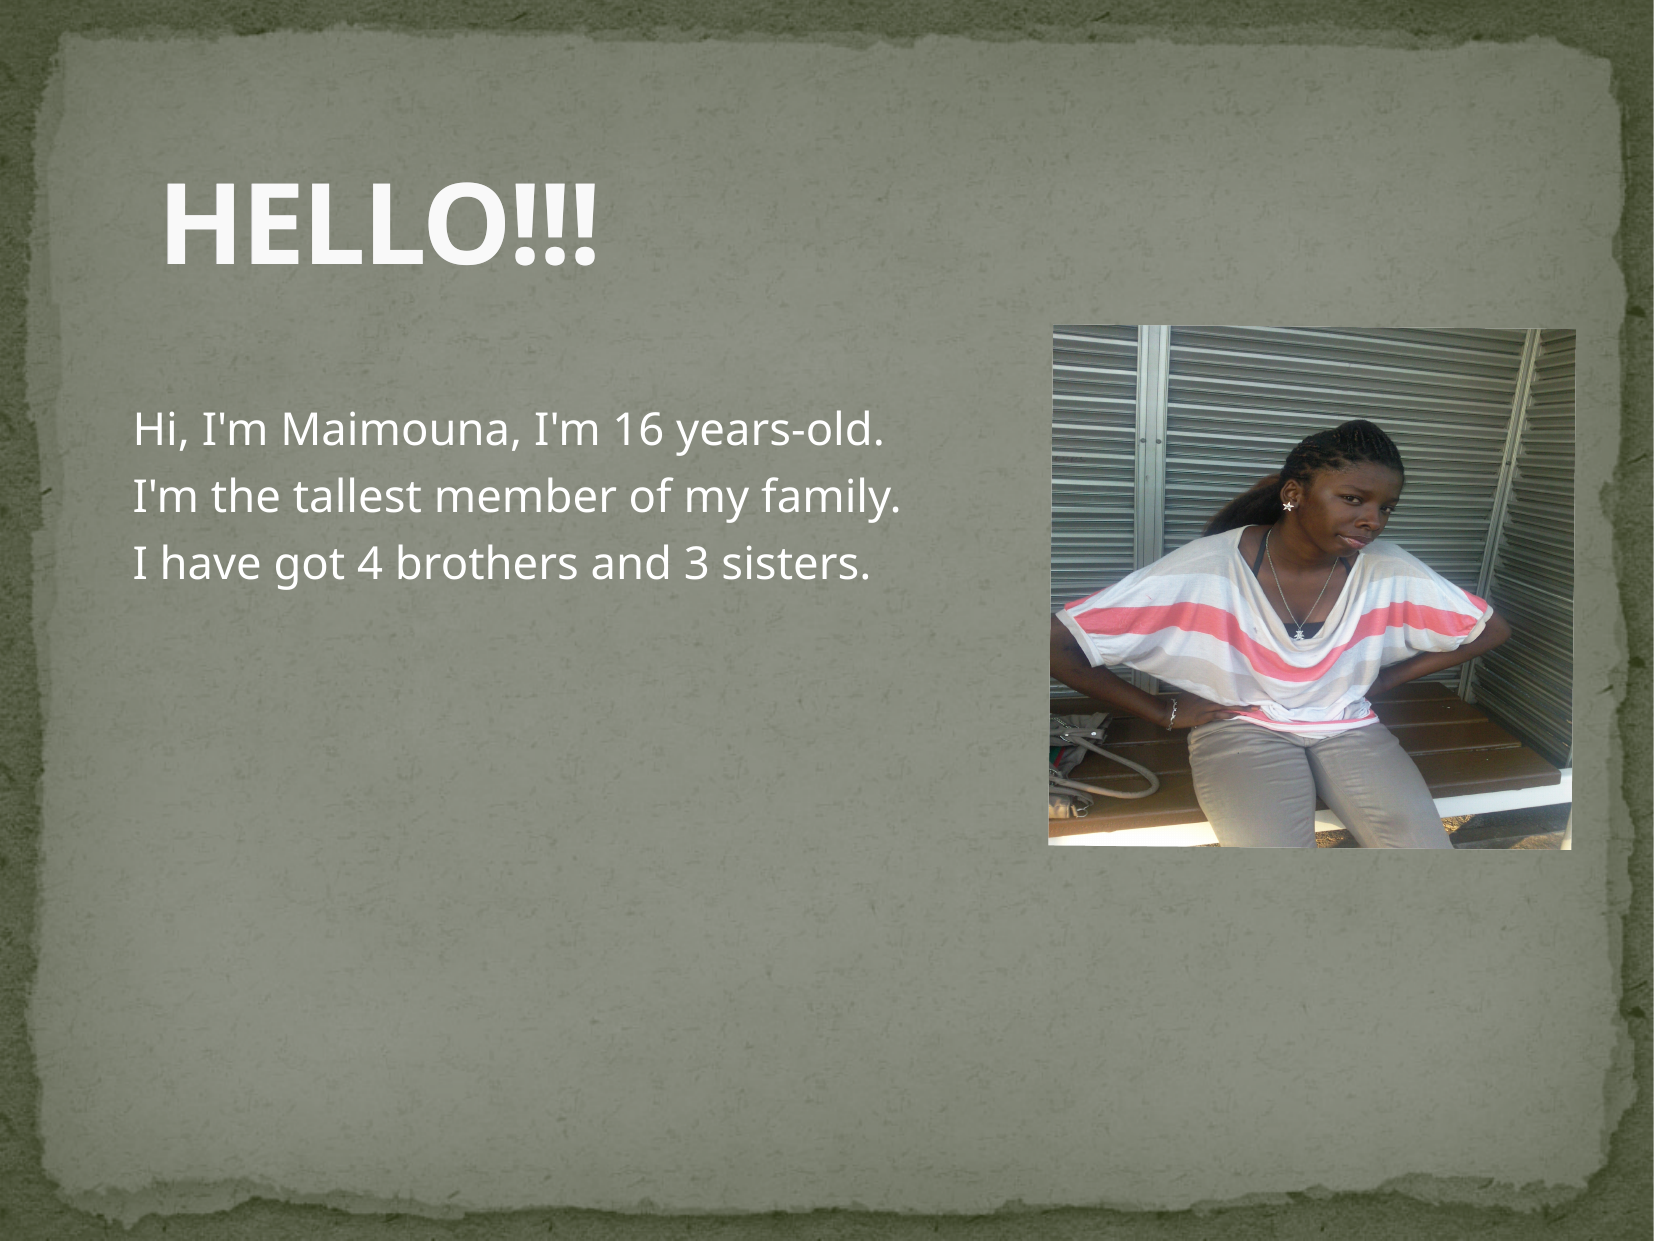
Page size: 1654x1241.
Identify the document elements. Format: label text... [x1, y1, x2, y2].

title HELLO!!! [141, 88, 815, 296]
picture [1048, 325, 1576, 850]
list Hi, I'm Maimouna, I'm 16 years-old. I'm the tallest member of my family. I have got 4 brothers and 3 sisters. [70, 324, 981, 679]
